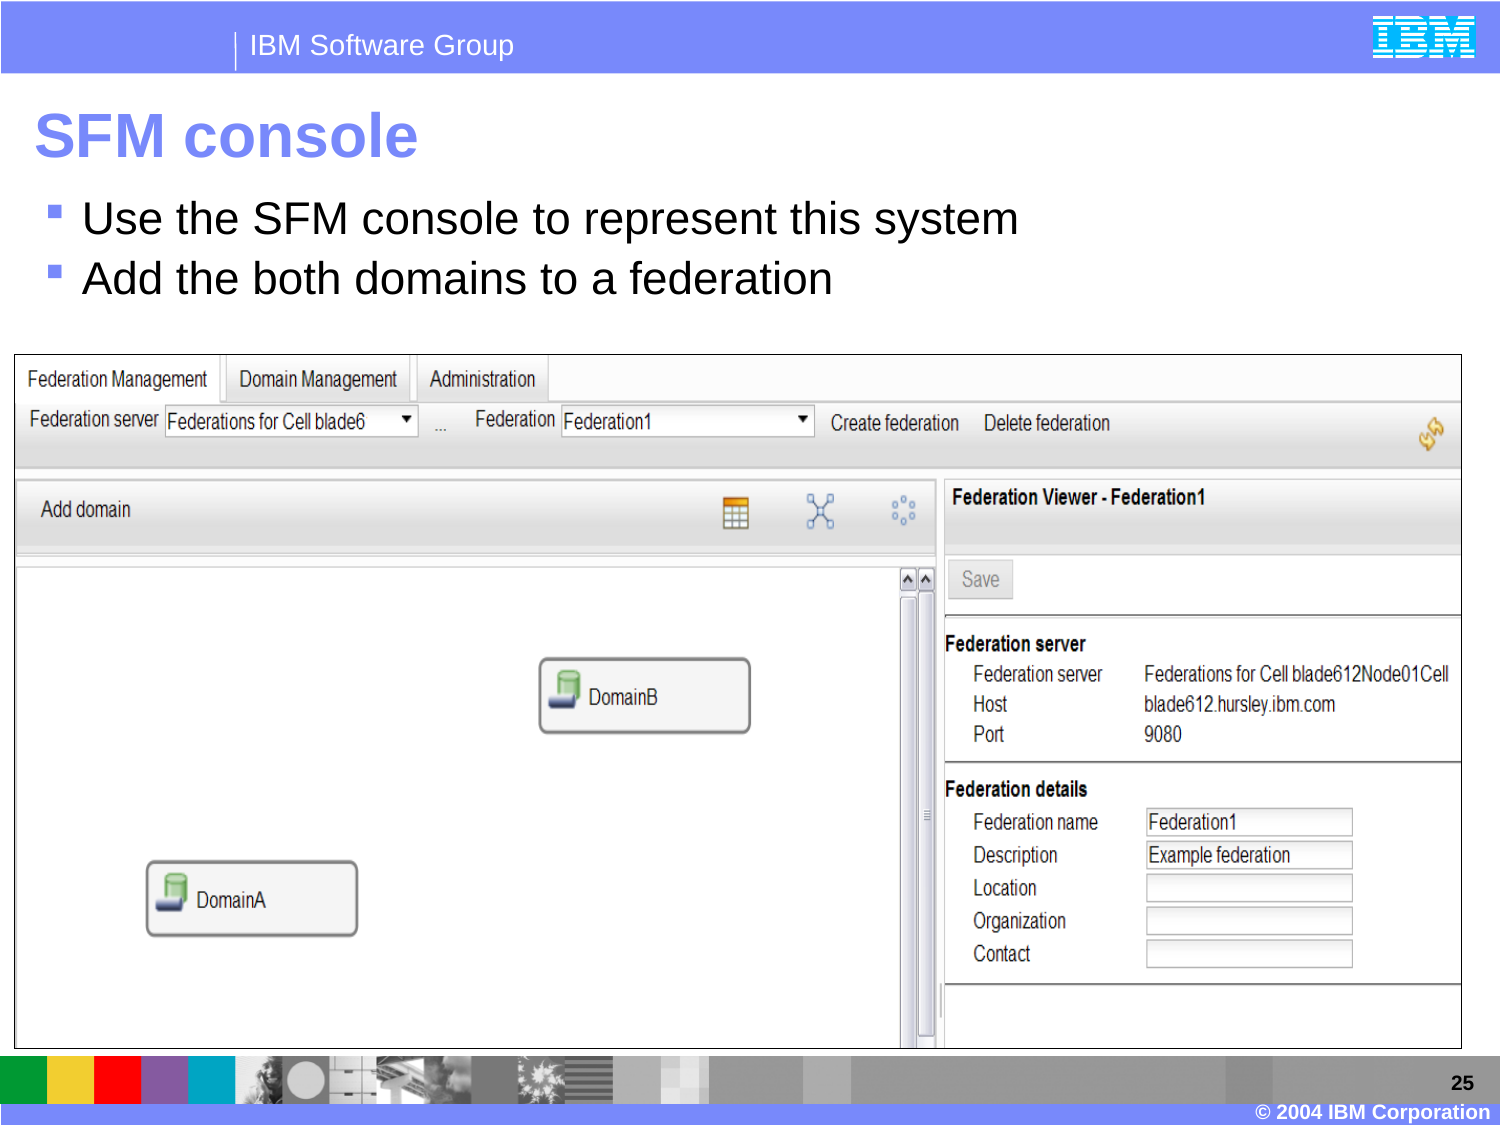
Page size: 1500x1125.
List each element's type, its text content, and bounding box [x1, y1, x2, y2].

picture [14, 354, 1462, 1049]
list Use the SFM console to represent this system Add the both domains to a federation [29, 191, 1403, 354]
picture [0, 1056, 1500, 1104]
title SFM console [19, 97, 1483, 181]
